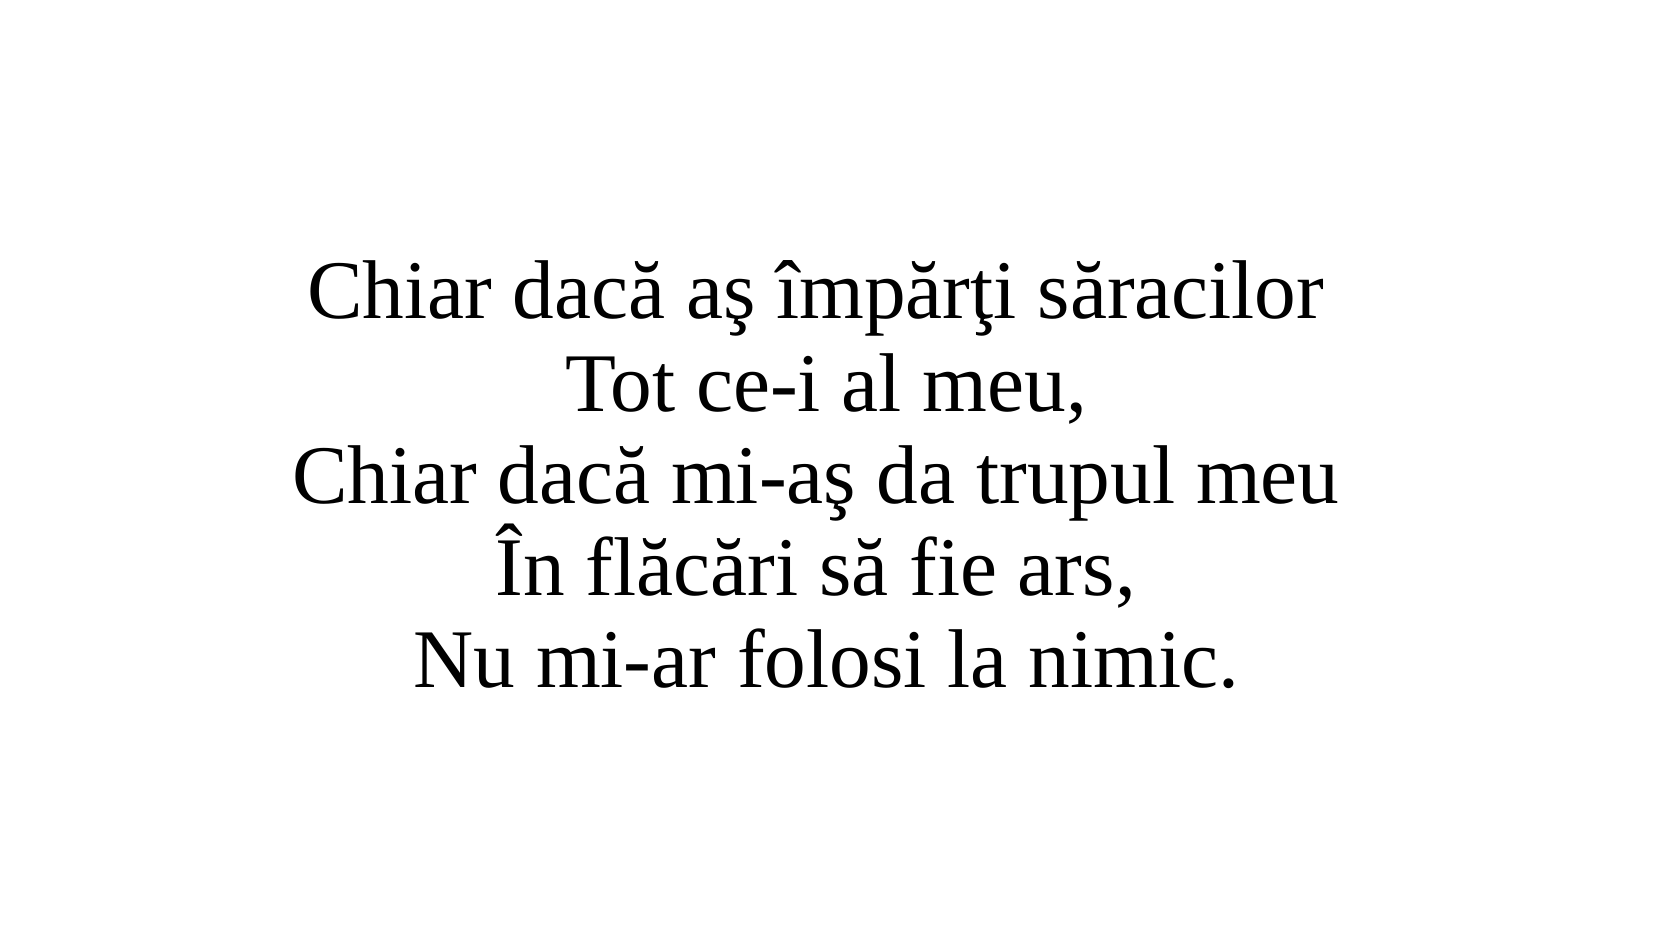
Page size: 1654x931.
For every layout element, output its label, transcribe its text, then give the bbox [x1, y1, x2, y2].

subtitle Chiar dacă aş împărţi săracilor Tot ce-i al meu, Chiar dacă mi-aş da trupul meu În flăcări să fie ars, Nu mi-ar folosi la nimic. [165, 205, 1489, 745]
